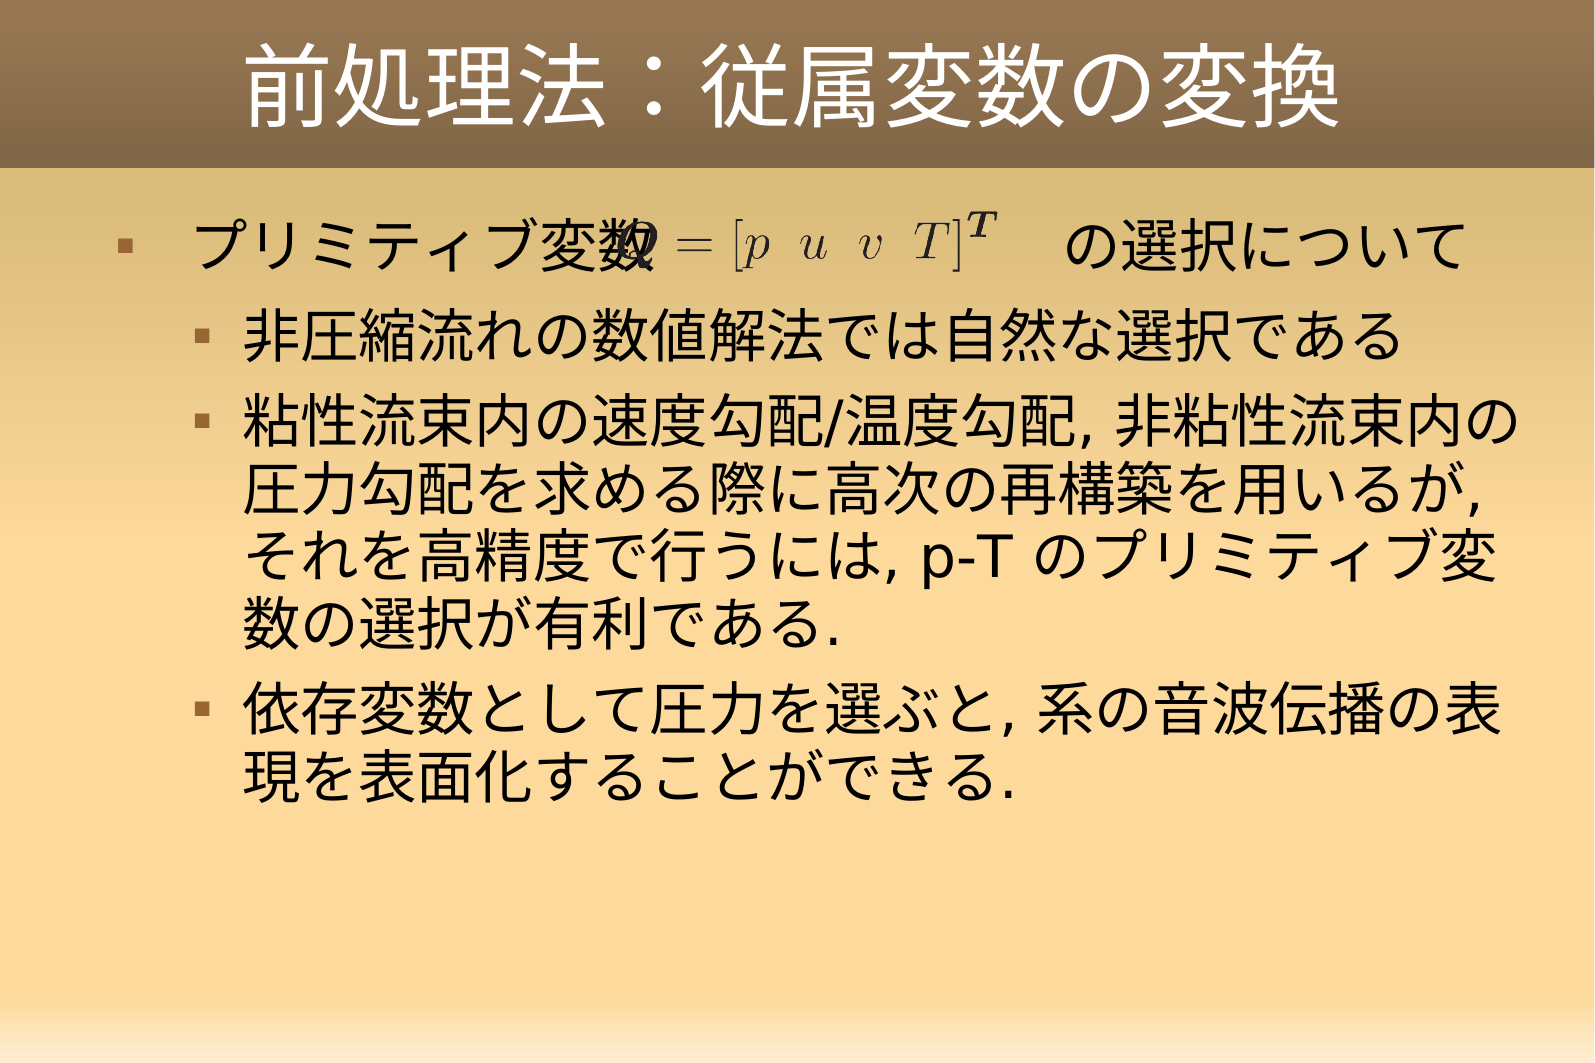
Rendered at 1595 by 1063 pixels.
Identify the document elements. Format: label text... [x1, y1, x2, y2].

list プリミティブ変数 の選択について 非圧縮流れの数値解法では自然な選択である 粘性流束内の速度勾配/温度勾配, 非粘性流束内の圧力勾配を求める際に高次の再構築を用いるが, それを高精度で行うには, p-T のプリミティブ変数の選択が有利である. 依存変数として圧力を選ぶと, 系の音波伝播の表現を表面化することができる. [100, 213, 1536, 987]
title 前処理法：従属変数の変換 [74, 0, 1510, 178]
picture [0, 0, 1595, 1063]
